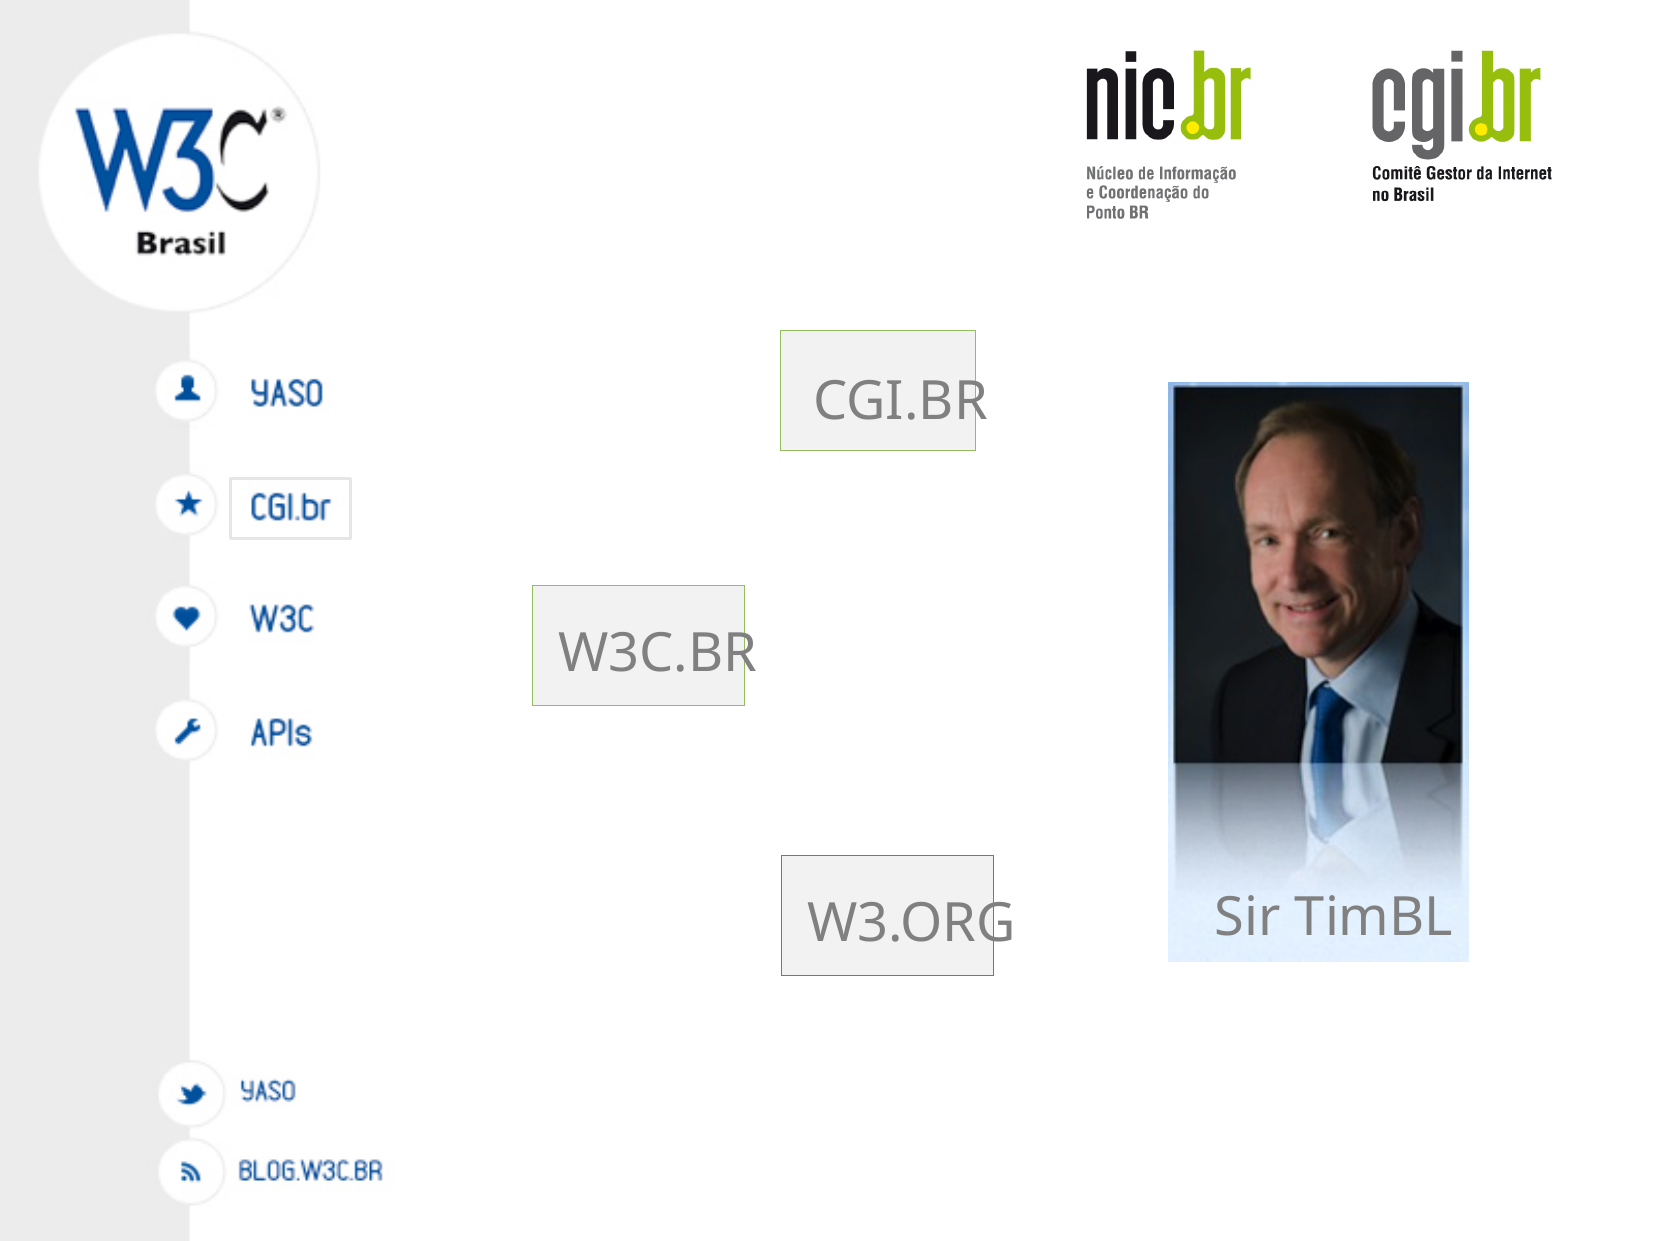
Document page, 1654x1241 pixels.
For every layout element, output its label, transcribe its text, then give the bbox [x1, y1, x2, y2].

text_box [781, 855, 994, 976]
text_box W3.ORG [792, 875, 988, 950]
picture [0, 0, 1654, 1241]
text_box [964, 385, 976, 399]
text_box Sir TimBL [1200, 870, 1441, 944]
text_box [734, 637, 745, 651]
text_box W3C.BR [543, 605, 734, 680]
text_box [988, 907, 994, 937]
text_box [532, 585, 745, 706]
text_box [780, 330, 976, 451]
text_box CGI.BR [798, 354, 961, 428]
